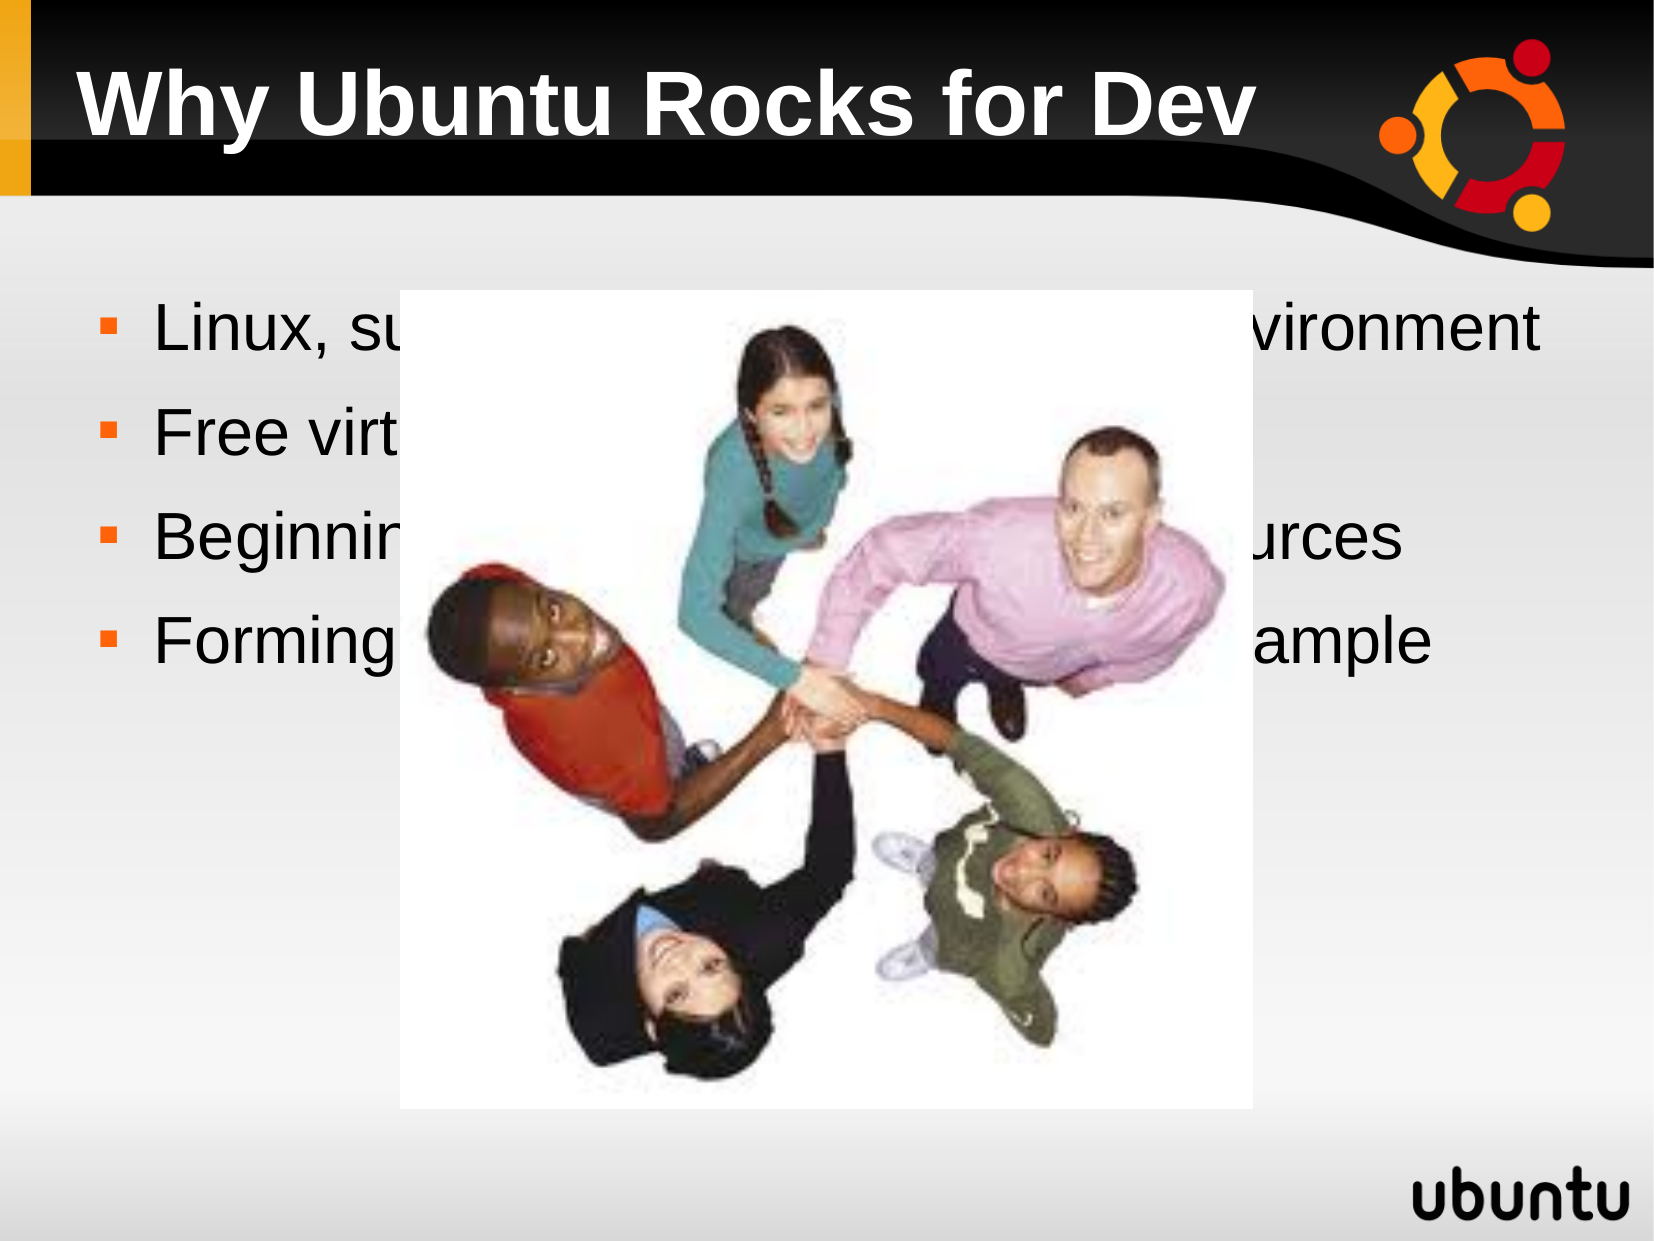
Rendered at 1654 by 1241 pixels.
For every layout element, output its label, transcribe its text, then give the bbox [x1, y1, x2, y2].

list Linux, supercharged development environment Free virtualization tools Beginning Ubuntu Development resources Forming a FLOSS dev team; Wifix example [82, 290, 809, 1202]
title Why Ubuntu Rocks for Dev [76, 0, 1565, 208]
picture [0, 0, 1654, 1241]
